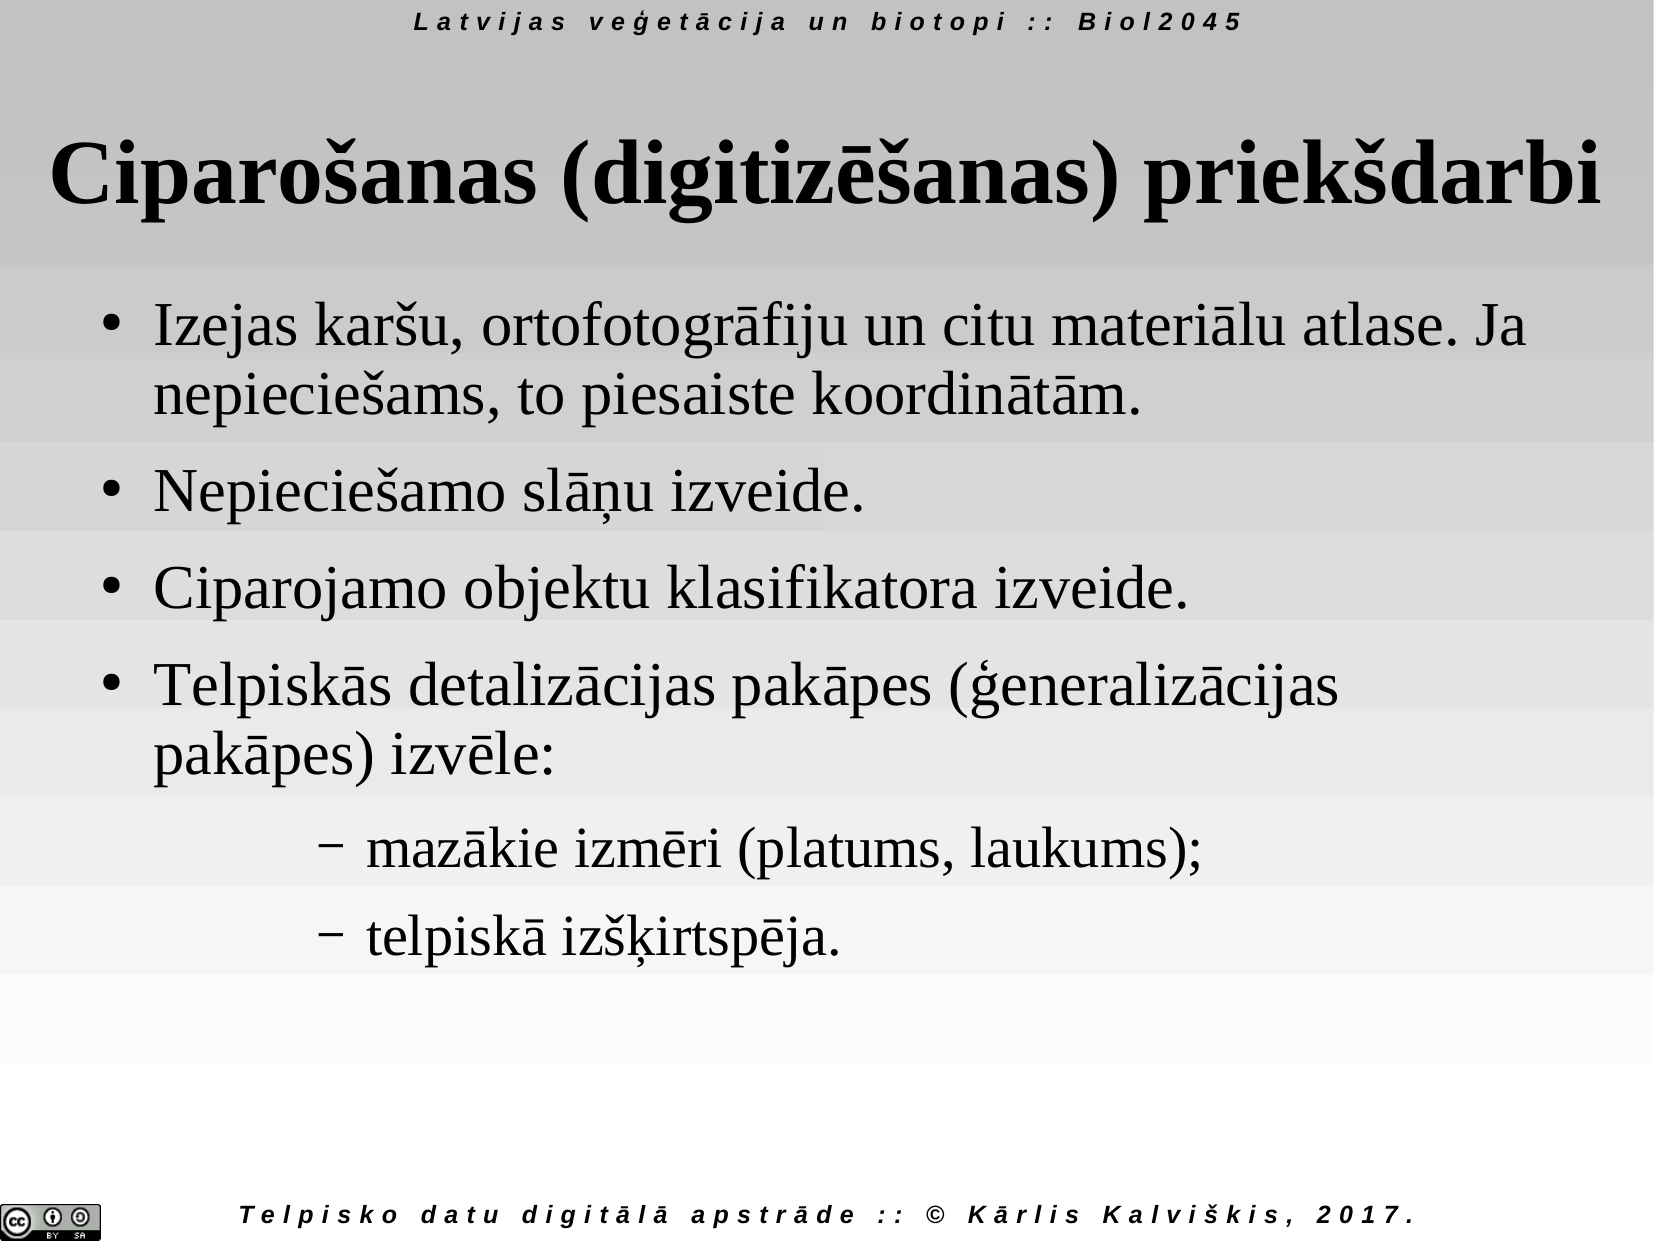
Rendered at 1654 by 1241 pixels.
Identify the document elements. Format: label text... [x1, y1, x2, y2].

title Ciparošanas (digitizēšanas) priekšdarbi [29, 49, 1625, 296]
list Izejas karšu, ortofotogrāfiju un citu materiālu atlase. Ja nepieciešams, to piesaiste koordinātām. Nepieciešamo slāņu izveide. Ciparojamo objektu klasifikatora izveide. Telpiskās detalizācijas pakāpes (ģeneralizācijas pakāpes) izvēle: mazākie izmēri (platums, laukums); telpiskā izšķirtspēja. [82, 289, 1571, 1113]
picture [0, 0, 1654, 1241]
